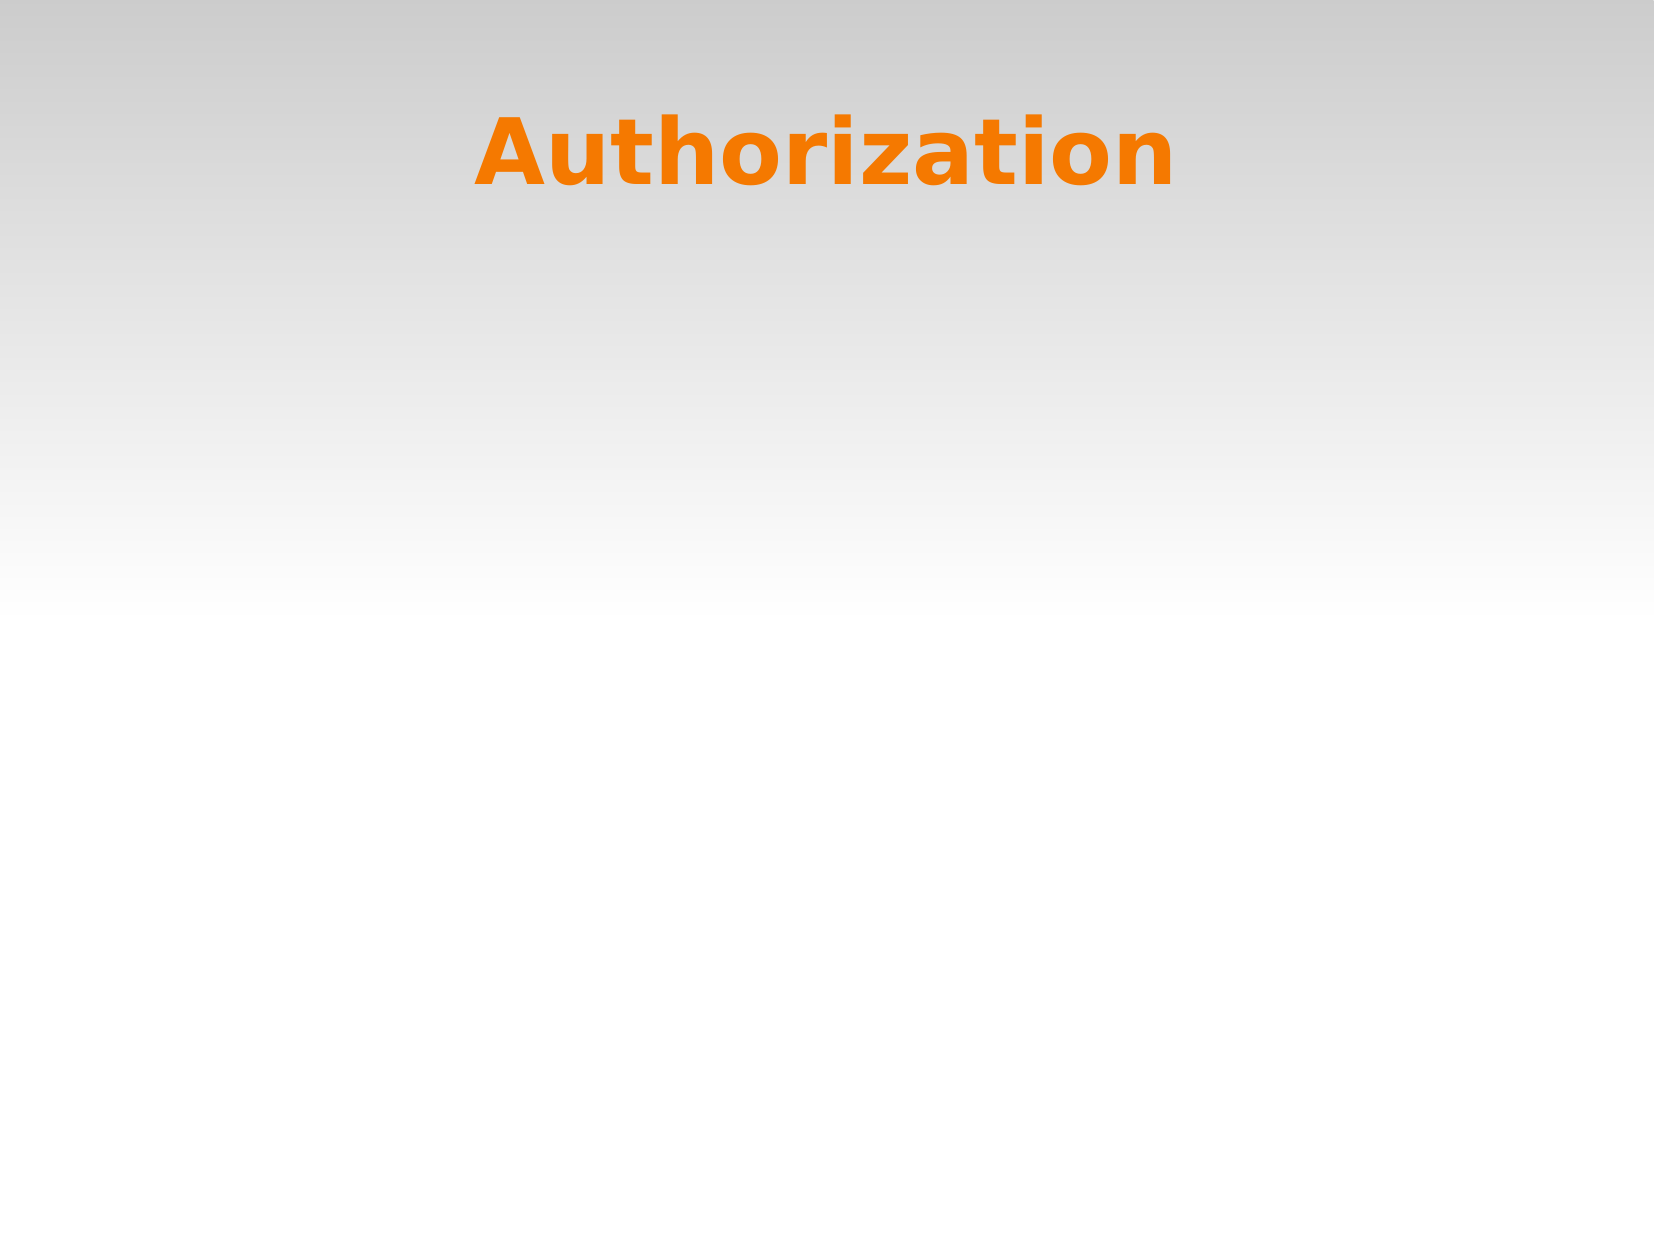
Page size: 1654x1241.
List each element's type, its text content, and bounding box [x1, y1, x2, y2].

title Authorization [82, 49, 1571, 257]
